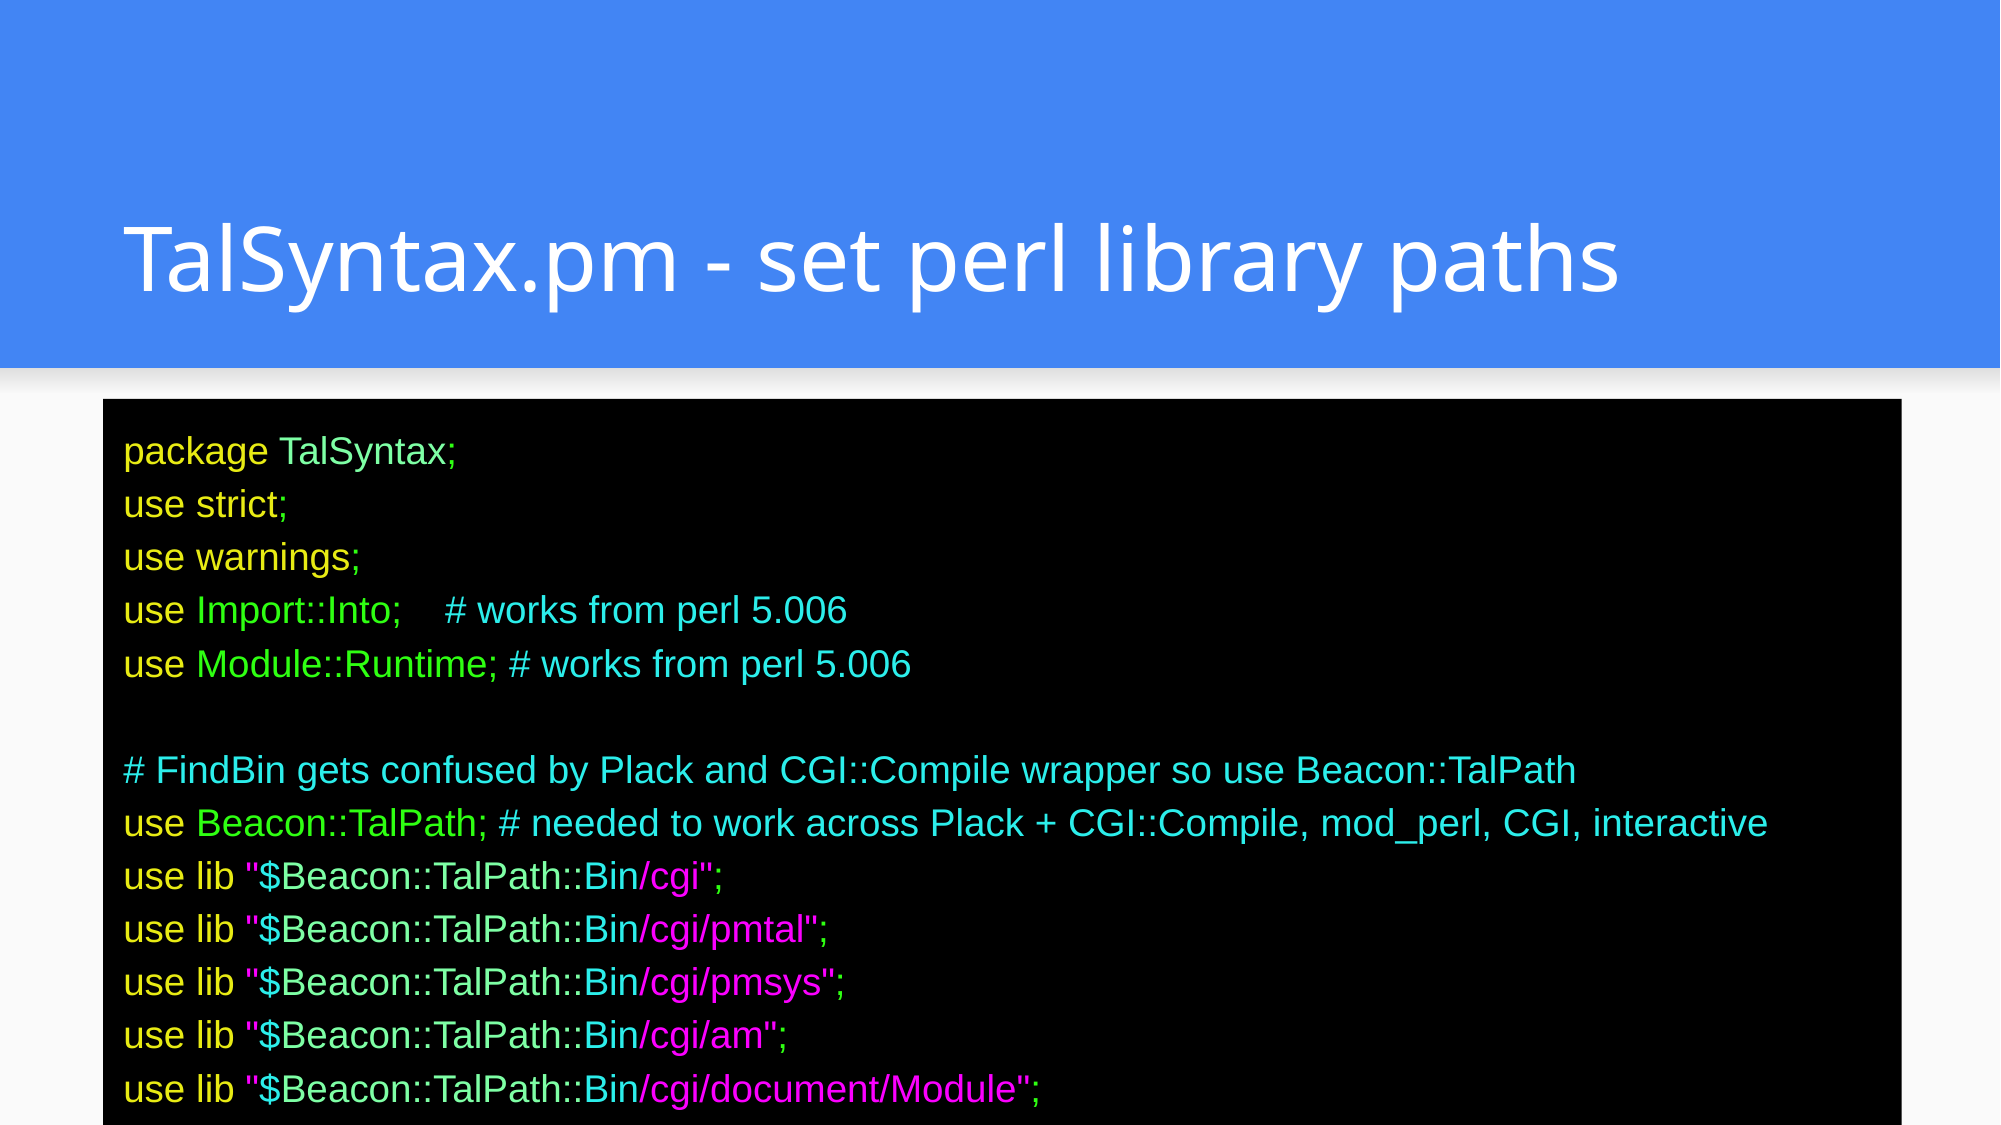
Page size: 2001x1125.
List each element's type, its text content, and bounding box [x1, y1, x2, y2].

list package TalSyntax; use strict; use warnings; use Import::Into; # works from perl 5.006 use Module::Runtime; # works from perl 5.006 # FindBin gets confused by Plack and CGI::Compile wrapper so use Beacon::TalPath use Beacon::TalPath; # needed to work across Plack + CGI::Compile, mod_perl, CGI, interactive use lib "$Beacon::TalPath::Bin/cgi"; use lib "$Beacon::TalPath::Bin/cgi/pmtal"; use lib "$Beacon::TalPath::Bin/cgi/pmsys"; use lib "$Beacon::TalPath::Bin/cgi/am"; use lib "$Beacon::TalPath::Bin/cgi/document/Module"; [103, 398, 1902, 1125]
title TalSyntax.pm - set perl library paths [103, 161, 1902, 330]
